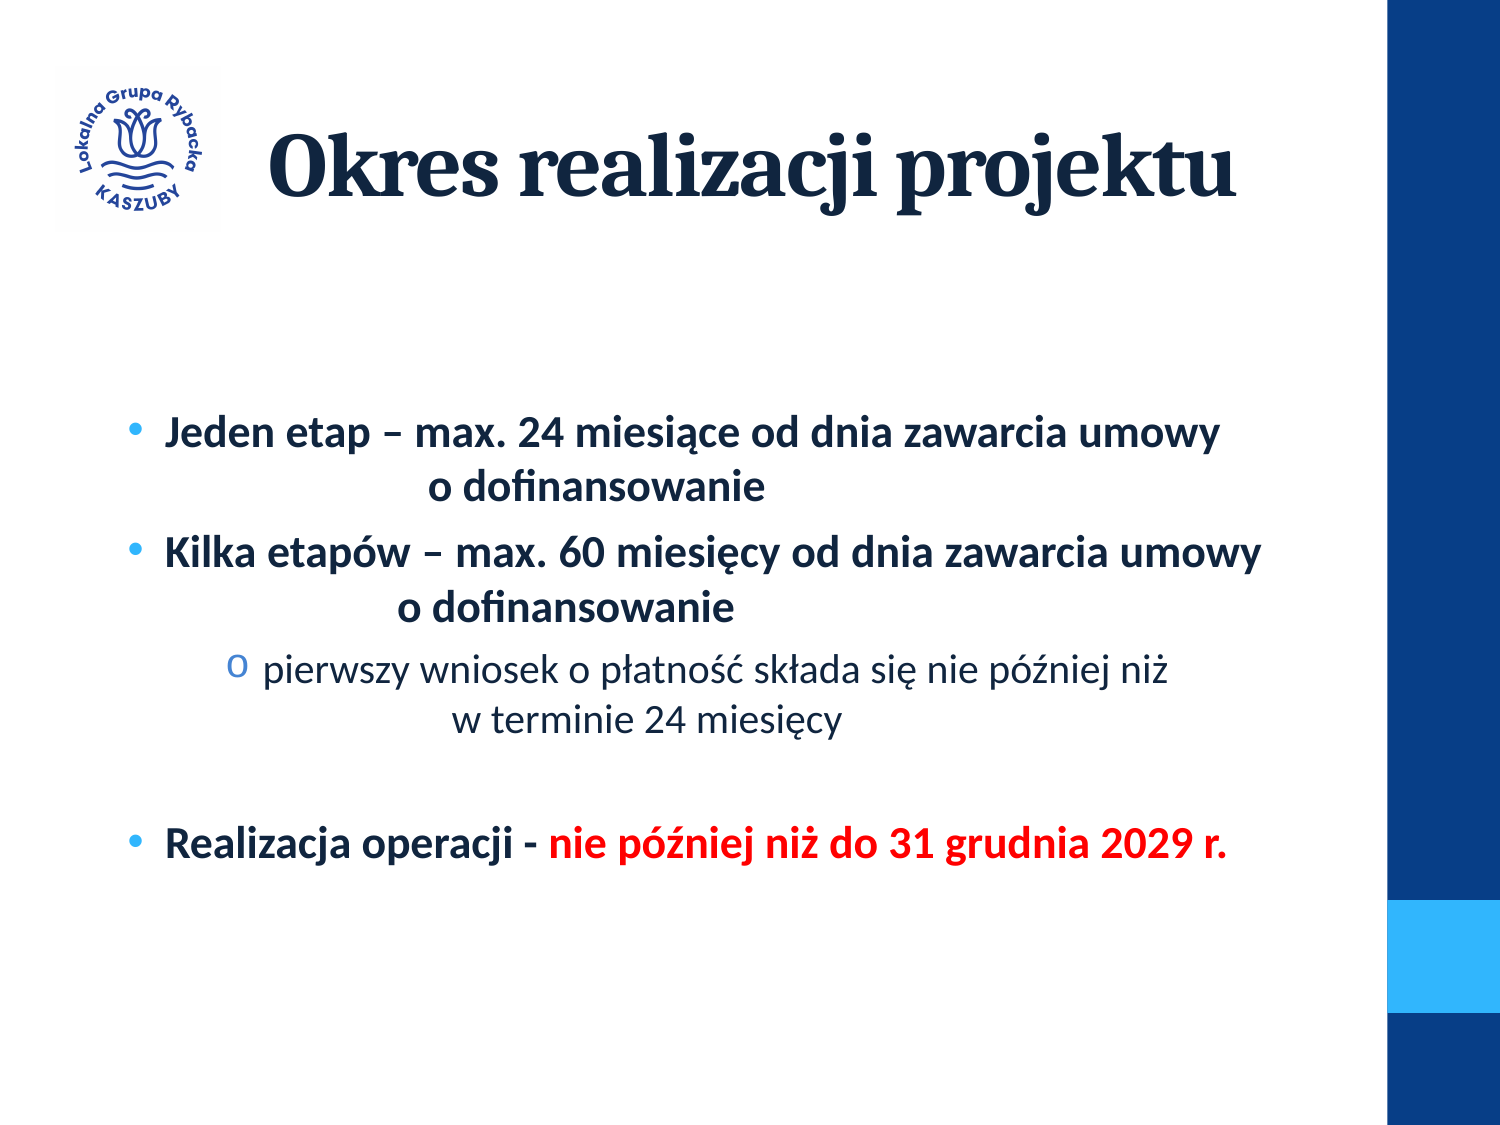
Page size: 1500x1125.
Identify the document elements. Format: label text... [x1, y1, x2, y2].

picture [55, 66, 221, 232]
list Jeden etap – max. 24 miesiące od dnia zawarcia umowy o dofinansowanie Kilka etapów – max. 60 miesięcy od dnia zawarcia umowy o dofinansowanie pierwszy wniosek o płatność składa się nie później niż w terminie 24 miesięcy Realizacja operacji - nie później niż do 31 grudnia 2029 r. [75, 393, 1300, 1095]
title Okres realizacji projektu [253, 30, 1326, 289]
